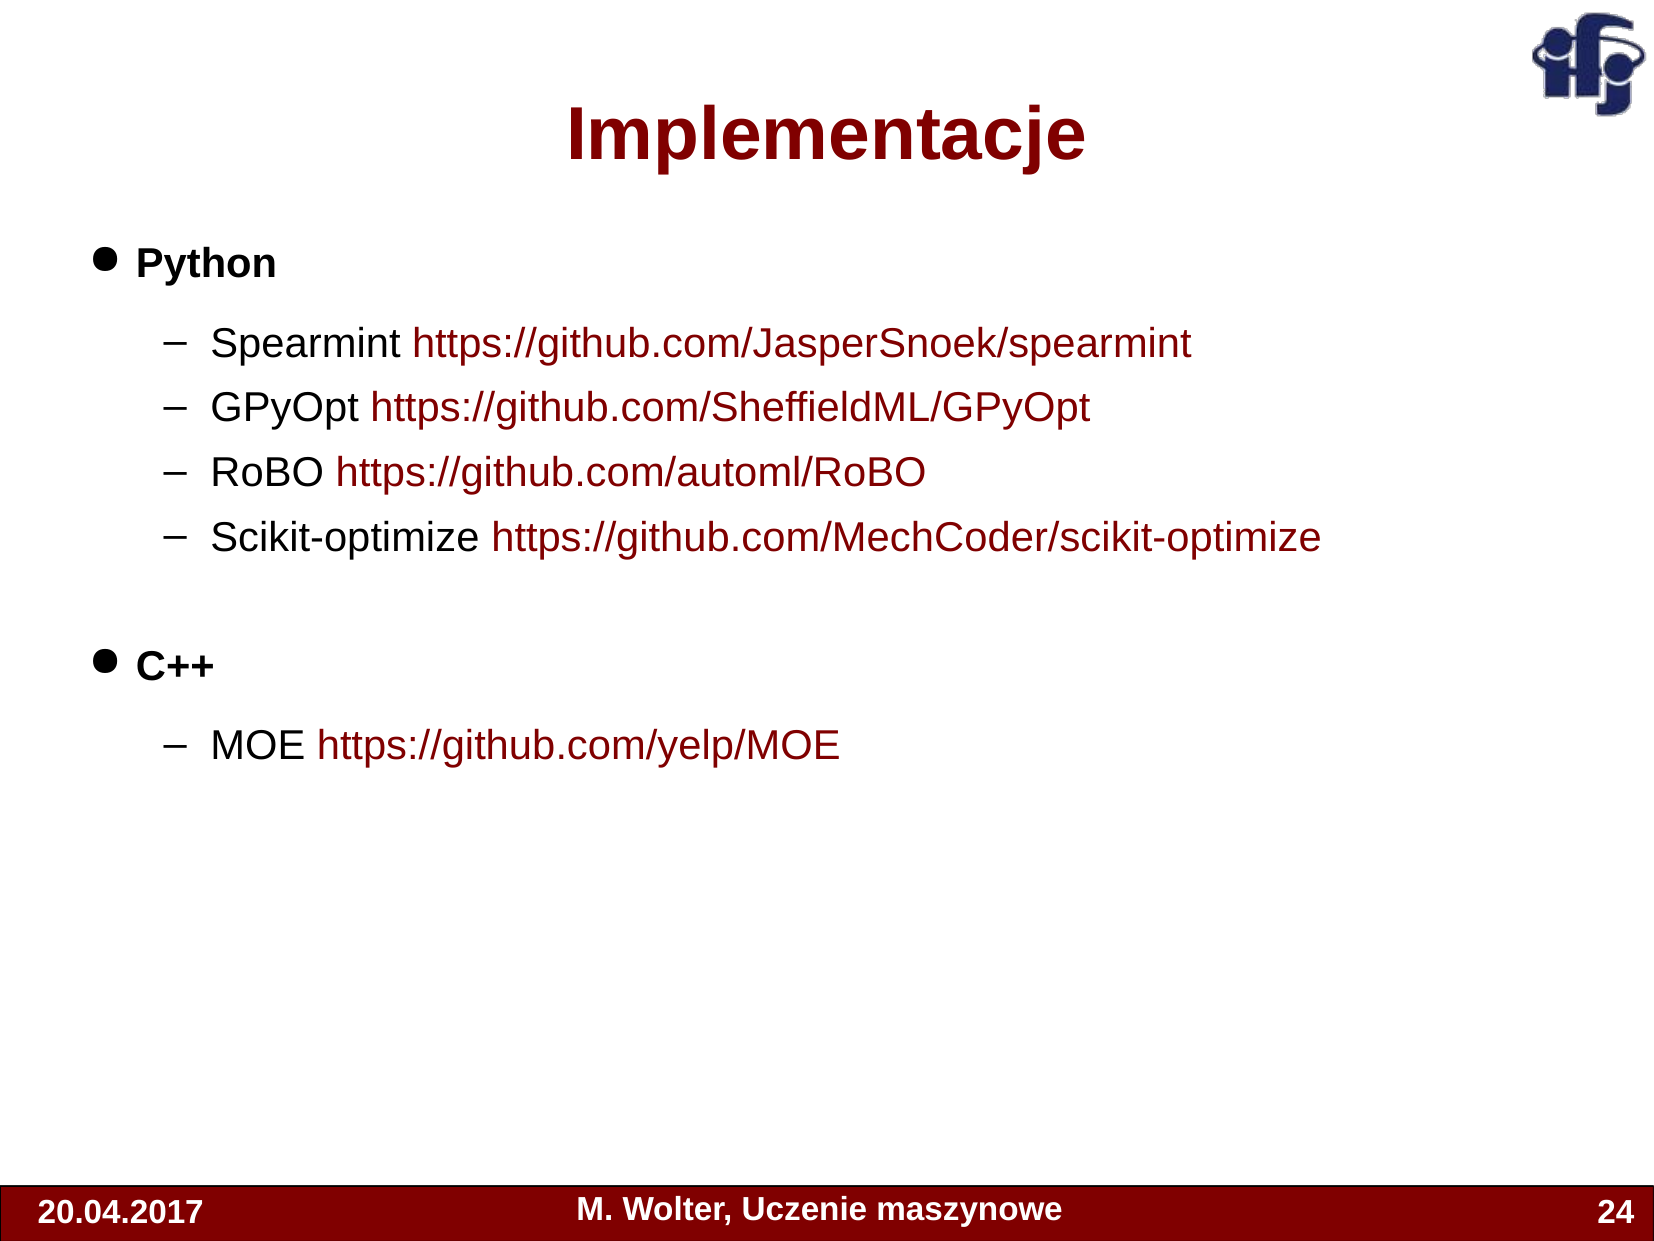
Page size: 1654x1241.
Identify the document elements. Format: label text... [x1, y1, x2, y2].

title Implementacje [82, 25, 1571, 233]
picture [1525, 0, 1654, 129]
list Python Spearmint https://github.com/JasperSnoek/spearmint GPyOpt https://github.com/SheffieldML/GPyOpt RoBO https://github.com/automl/RoBO Scikit-optimize https://github.com/MechCoder/scikit-optimize C++ MOE https://github.com/yelp/MOE [88, 236, 1577, 1152]
